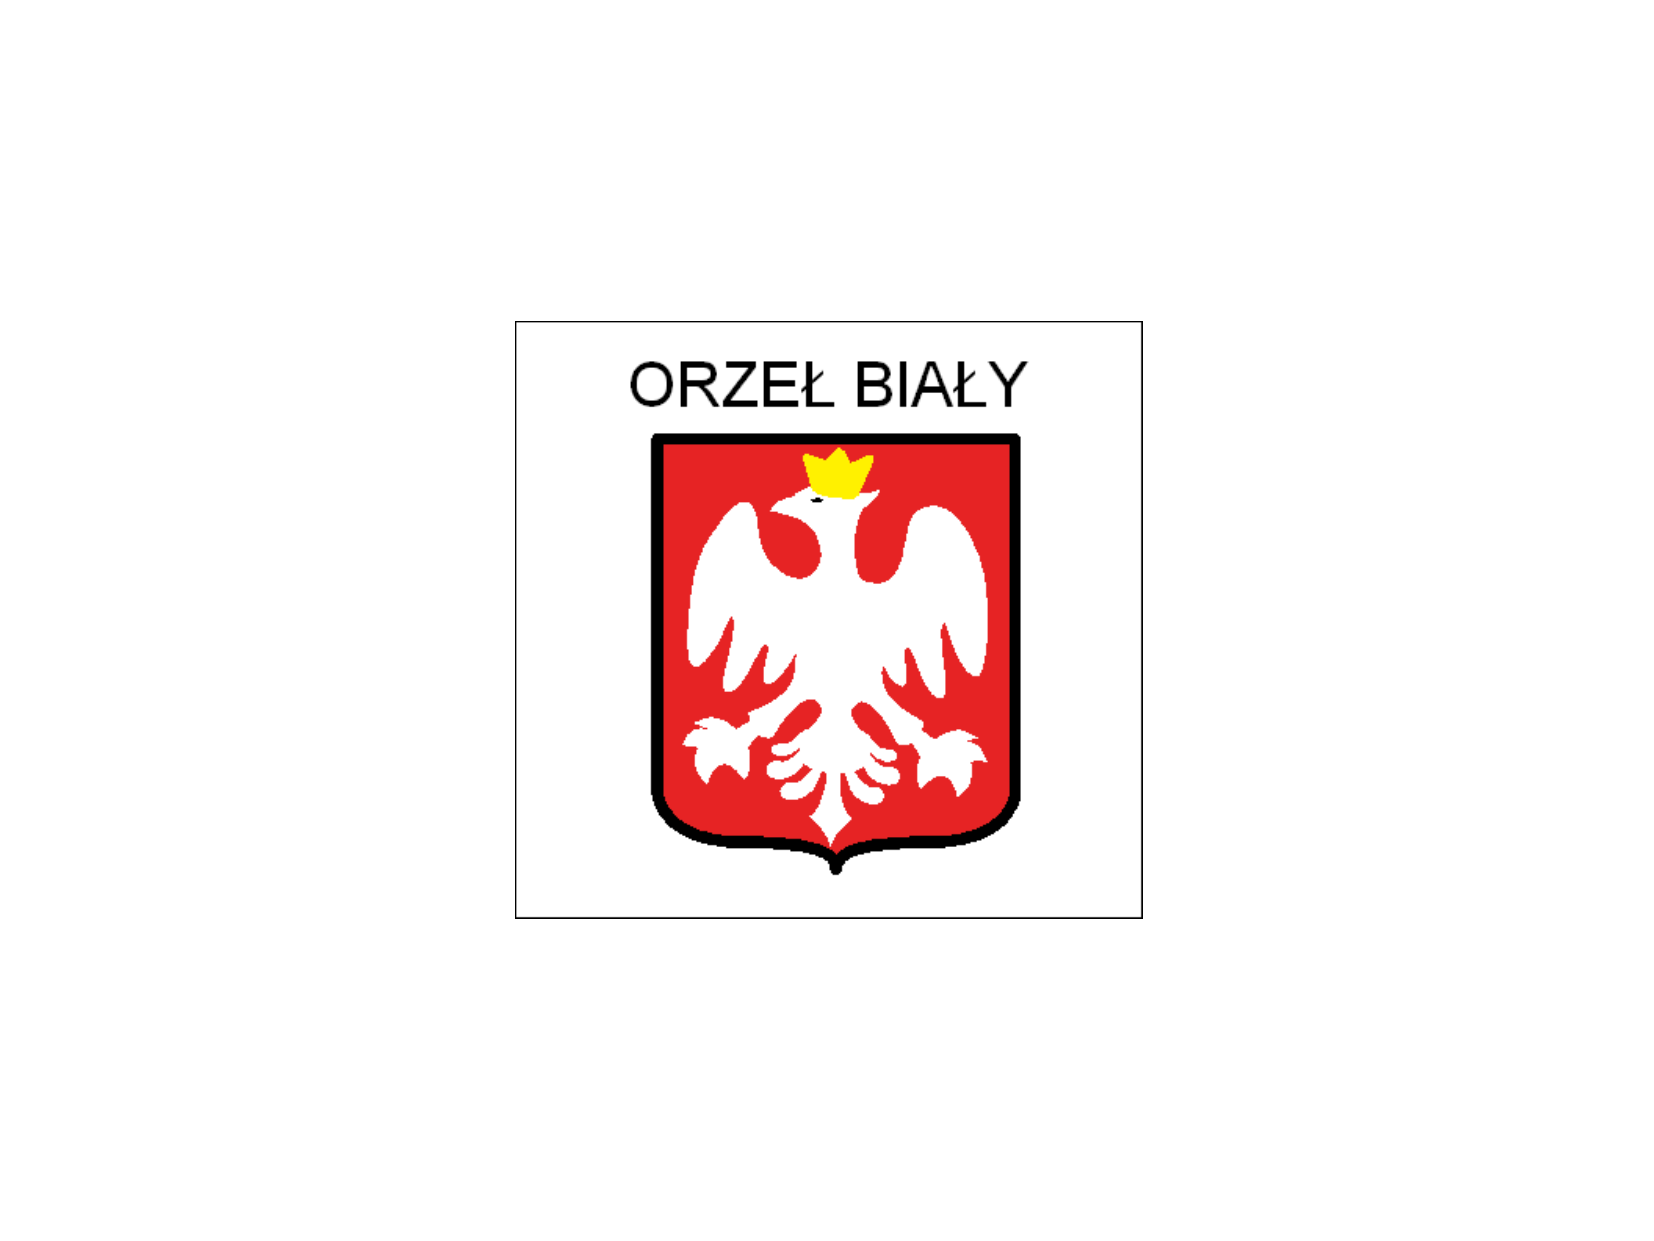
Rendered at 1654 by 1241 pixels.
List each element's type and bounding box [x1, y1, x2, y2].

picture [515, 321, 1143, 919]
